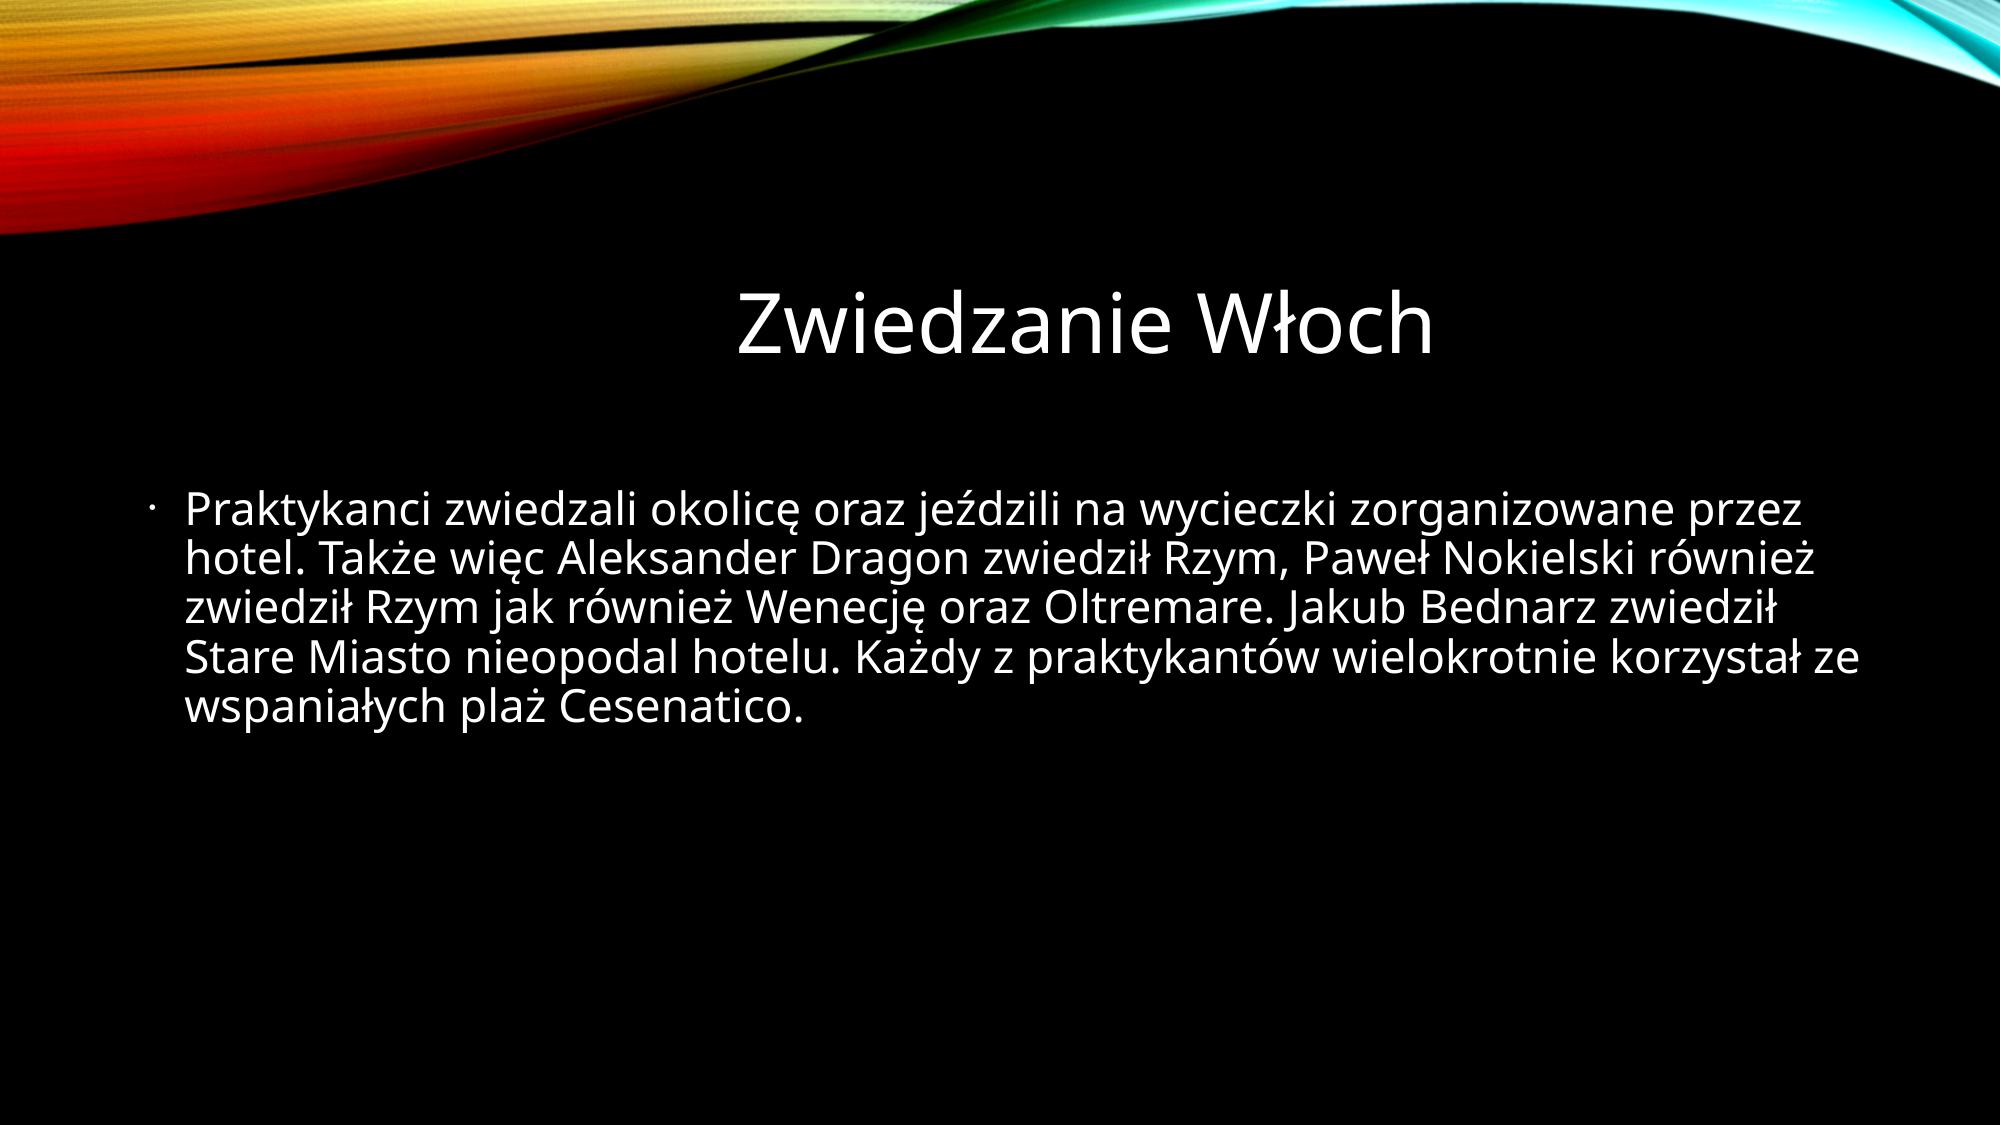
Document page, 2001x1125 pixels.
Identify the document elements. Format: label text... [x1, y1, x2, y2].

picture [0, 0, 2000, 237]
text_box Praktykanci zwiedzali okolicę oraz jeździli na wycieczki zorganizowane przez hotel. Także więc Aleksander Dragon zwiedził Rzym, Paweł Nokielski również zwiedził Rzym jak również Wenecję oraz Oltremare. Jakub Bednarz zwiedził Stare Miasto nieopodal hotelu. Każdy z praktykantów wielokrotnie korzystał ze wspaniałych plaż Cesenatico. [134, 478, 1910, 1125]
text_box Zwiedzanie Włoch [36, 226, 1453, 427]
